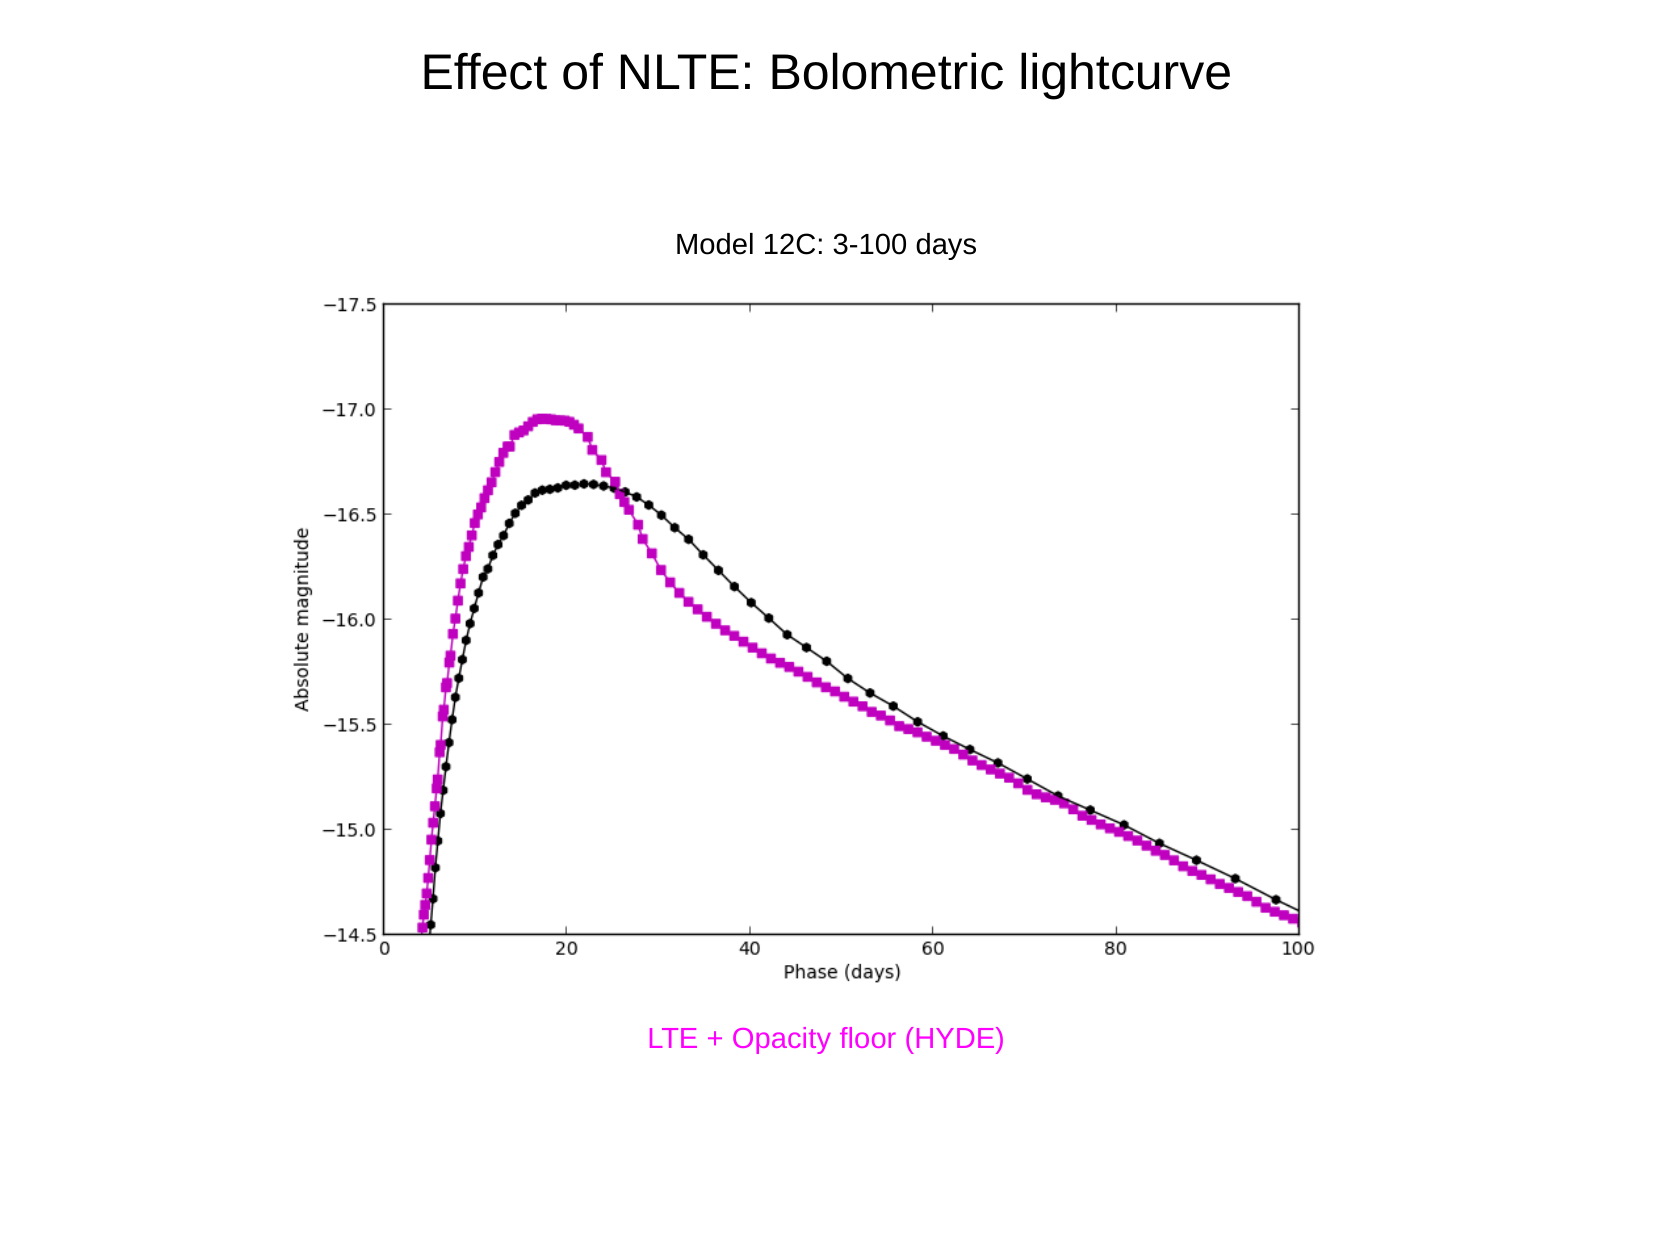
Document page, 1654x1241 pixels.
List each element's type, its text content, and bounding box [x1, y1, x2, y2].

text_box LTE + Opacity floor (HYDE) [632, 1014, 1022, 1062]
text_box Model 12C: 3-100 days [660, 220, 994, 269]
text_box Effect of NLTE: Bolometric lightcurve [405, 36, 1248, 108]
picture [236, 226, 1418, 1014]
